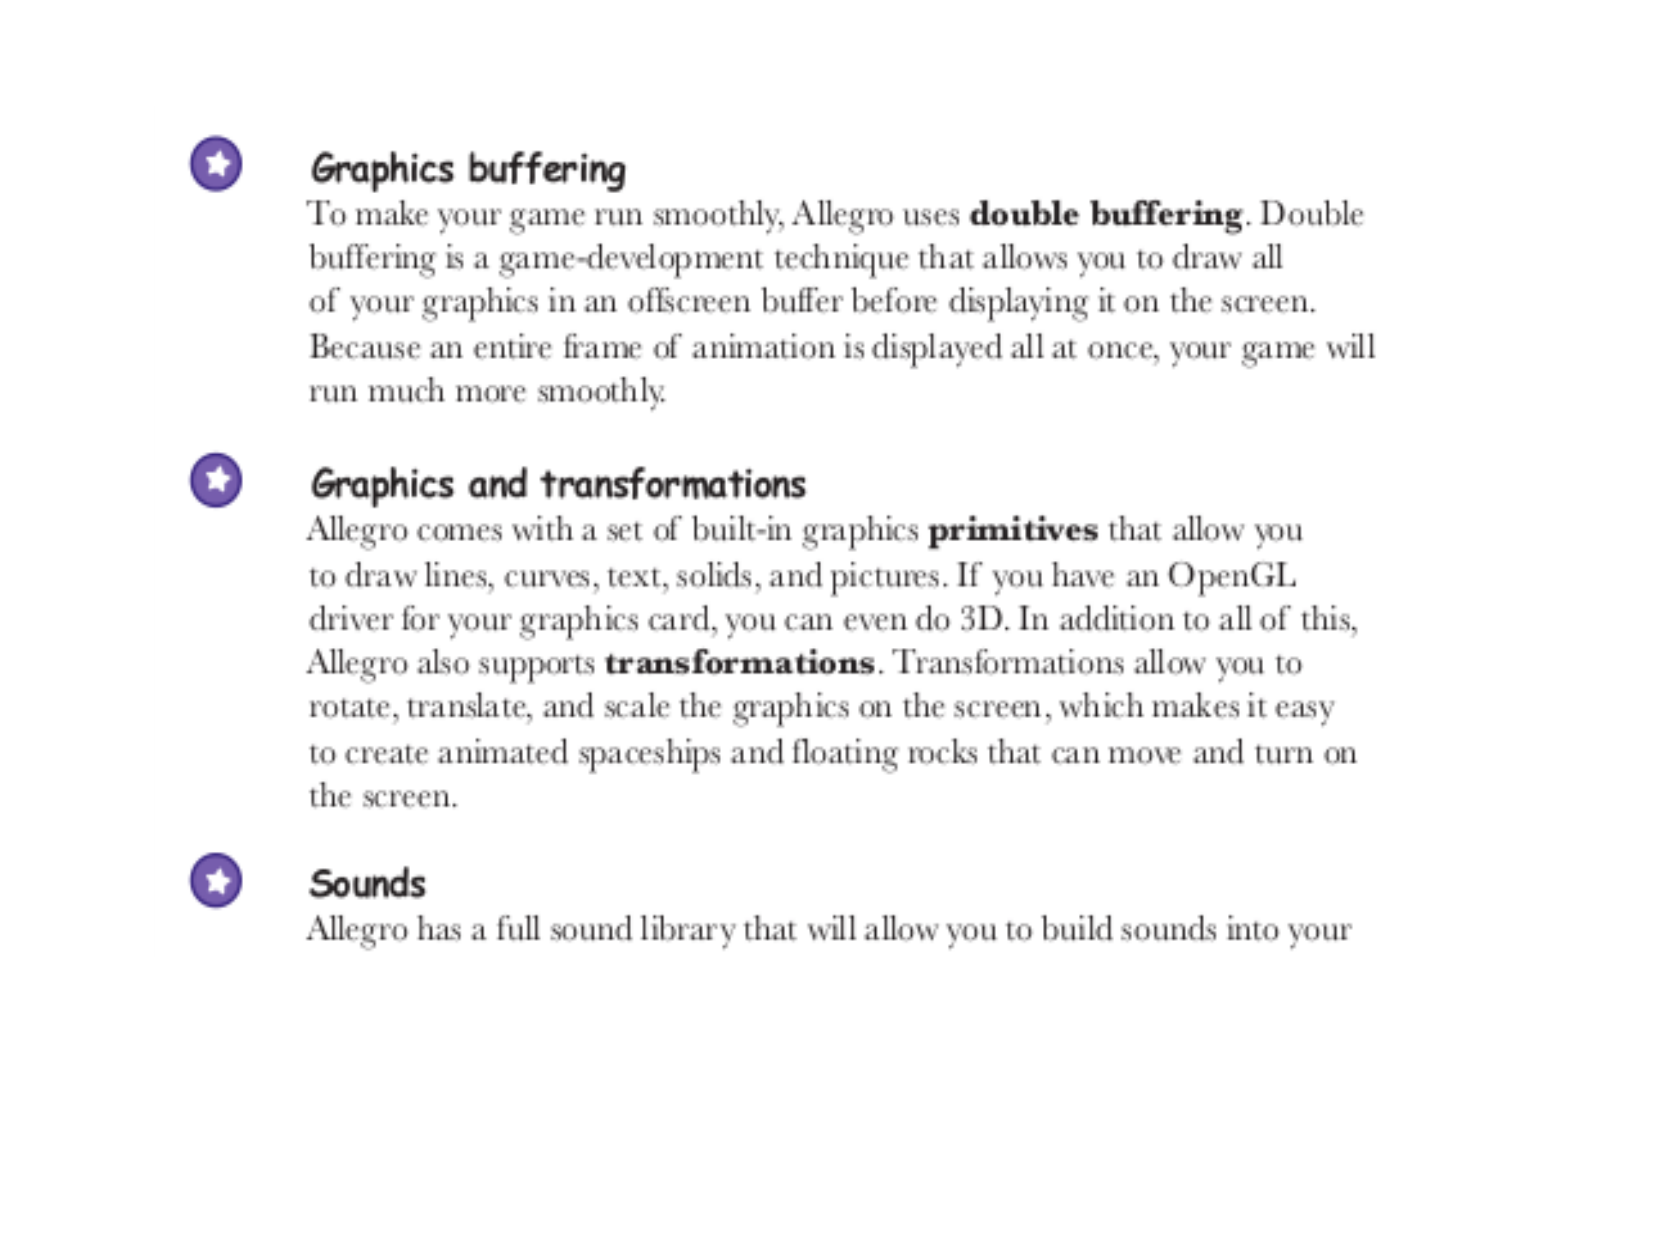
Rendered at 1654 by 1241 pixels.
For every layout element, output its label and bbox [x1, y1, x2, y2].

picture [153, 106, 1430, 957]
